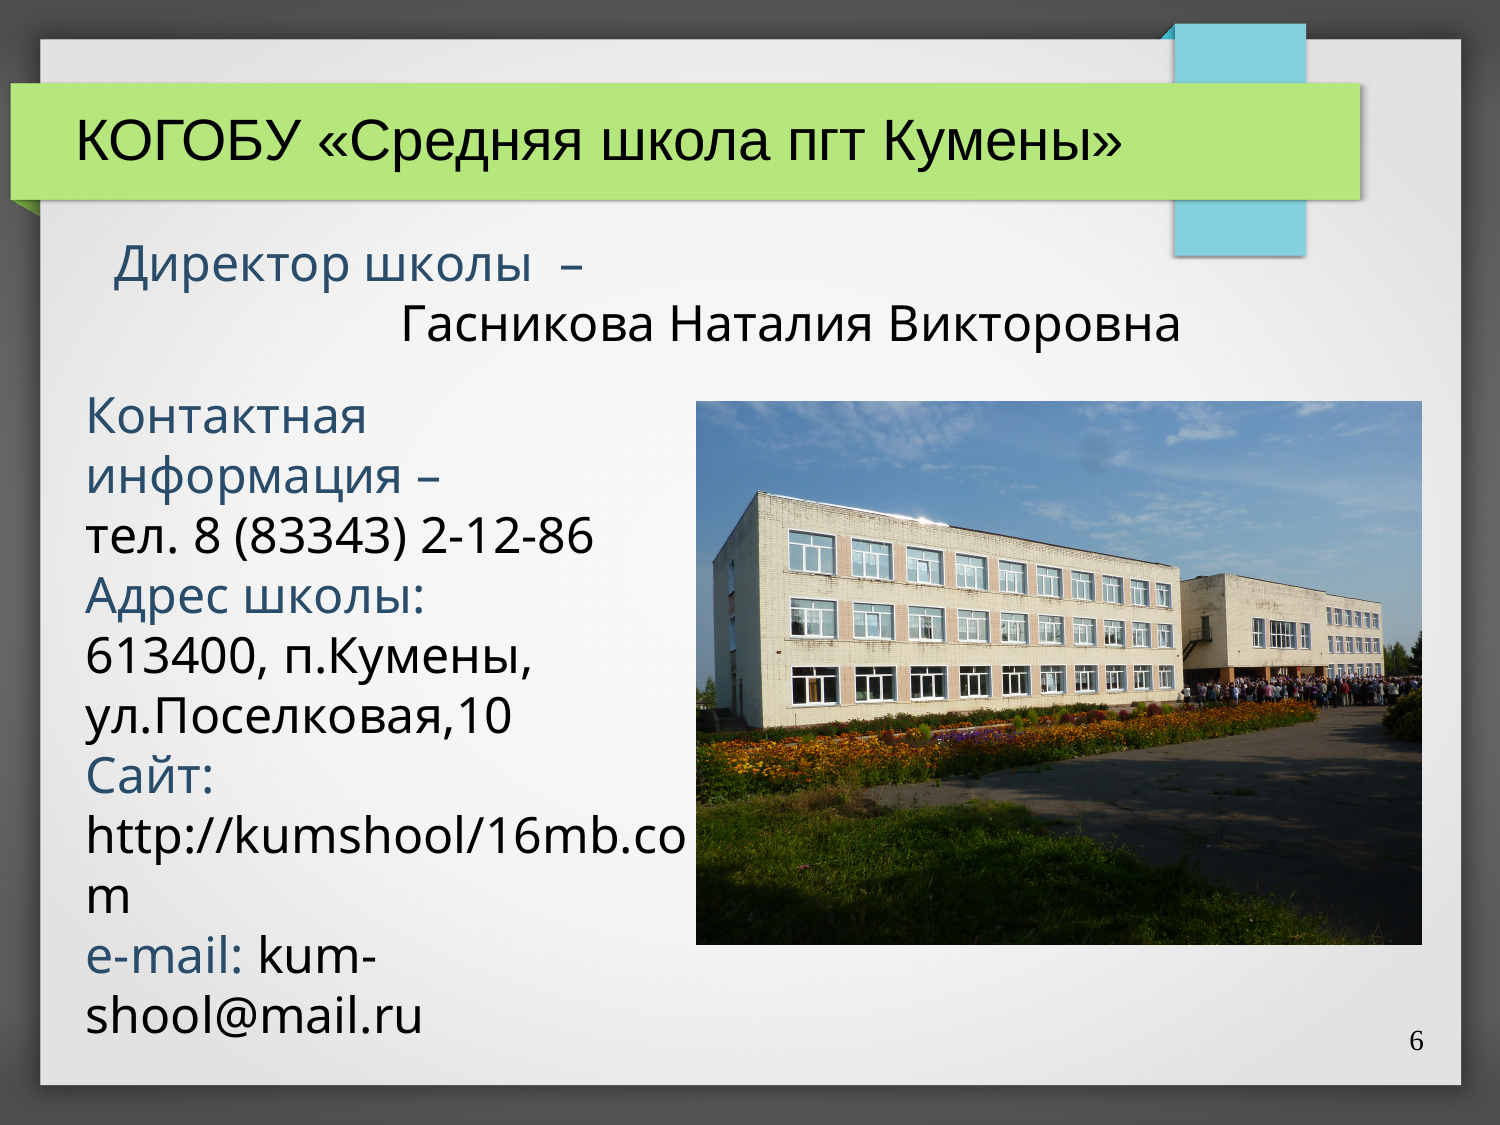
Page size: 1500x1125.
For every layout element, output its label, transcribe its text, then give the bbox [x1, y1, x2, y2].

picture [0, 0, 1500, 1125]
text_box Директор школы – Гасникова Наталия Викторовна [99, 224, 1323, 360]
text_box Контактная информация – тел. 8 (83343) 2-12-86 Адрес школы: 613400, п.Кумены, ул.Поселковая,10 Сайт: http://kumshool/16mb.com е-mail: kum-shool@mail.ru [70, 316, 709, 1052]
title КОГОБУ «Средняя школа пгт Кумены» [75, 85, 1147, 193]
